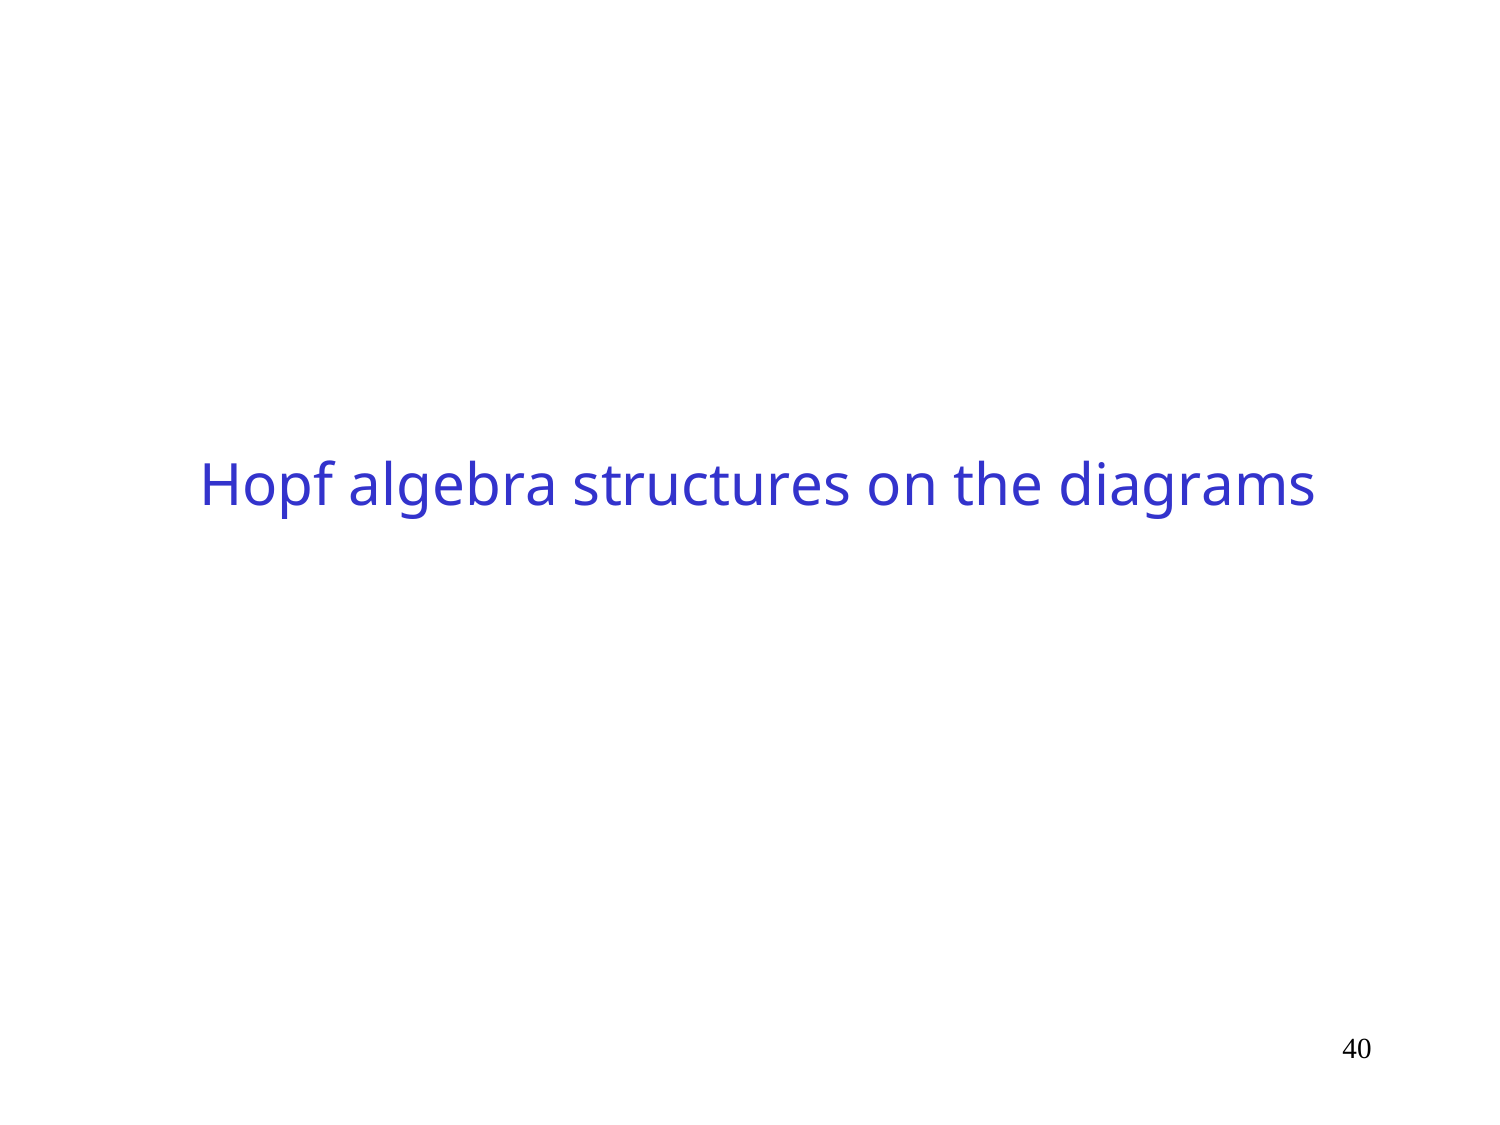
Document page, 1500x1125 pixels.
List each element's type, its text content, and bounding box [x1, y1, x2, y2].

text_box Hopf algebra structures on the diagrams [27, 439, 1490, 526]
